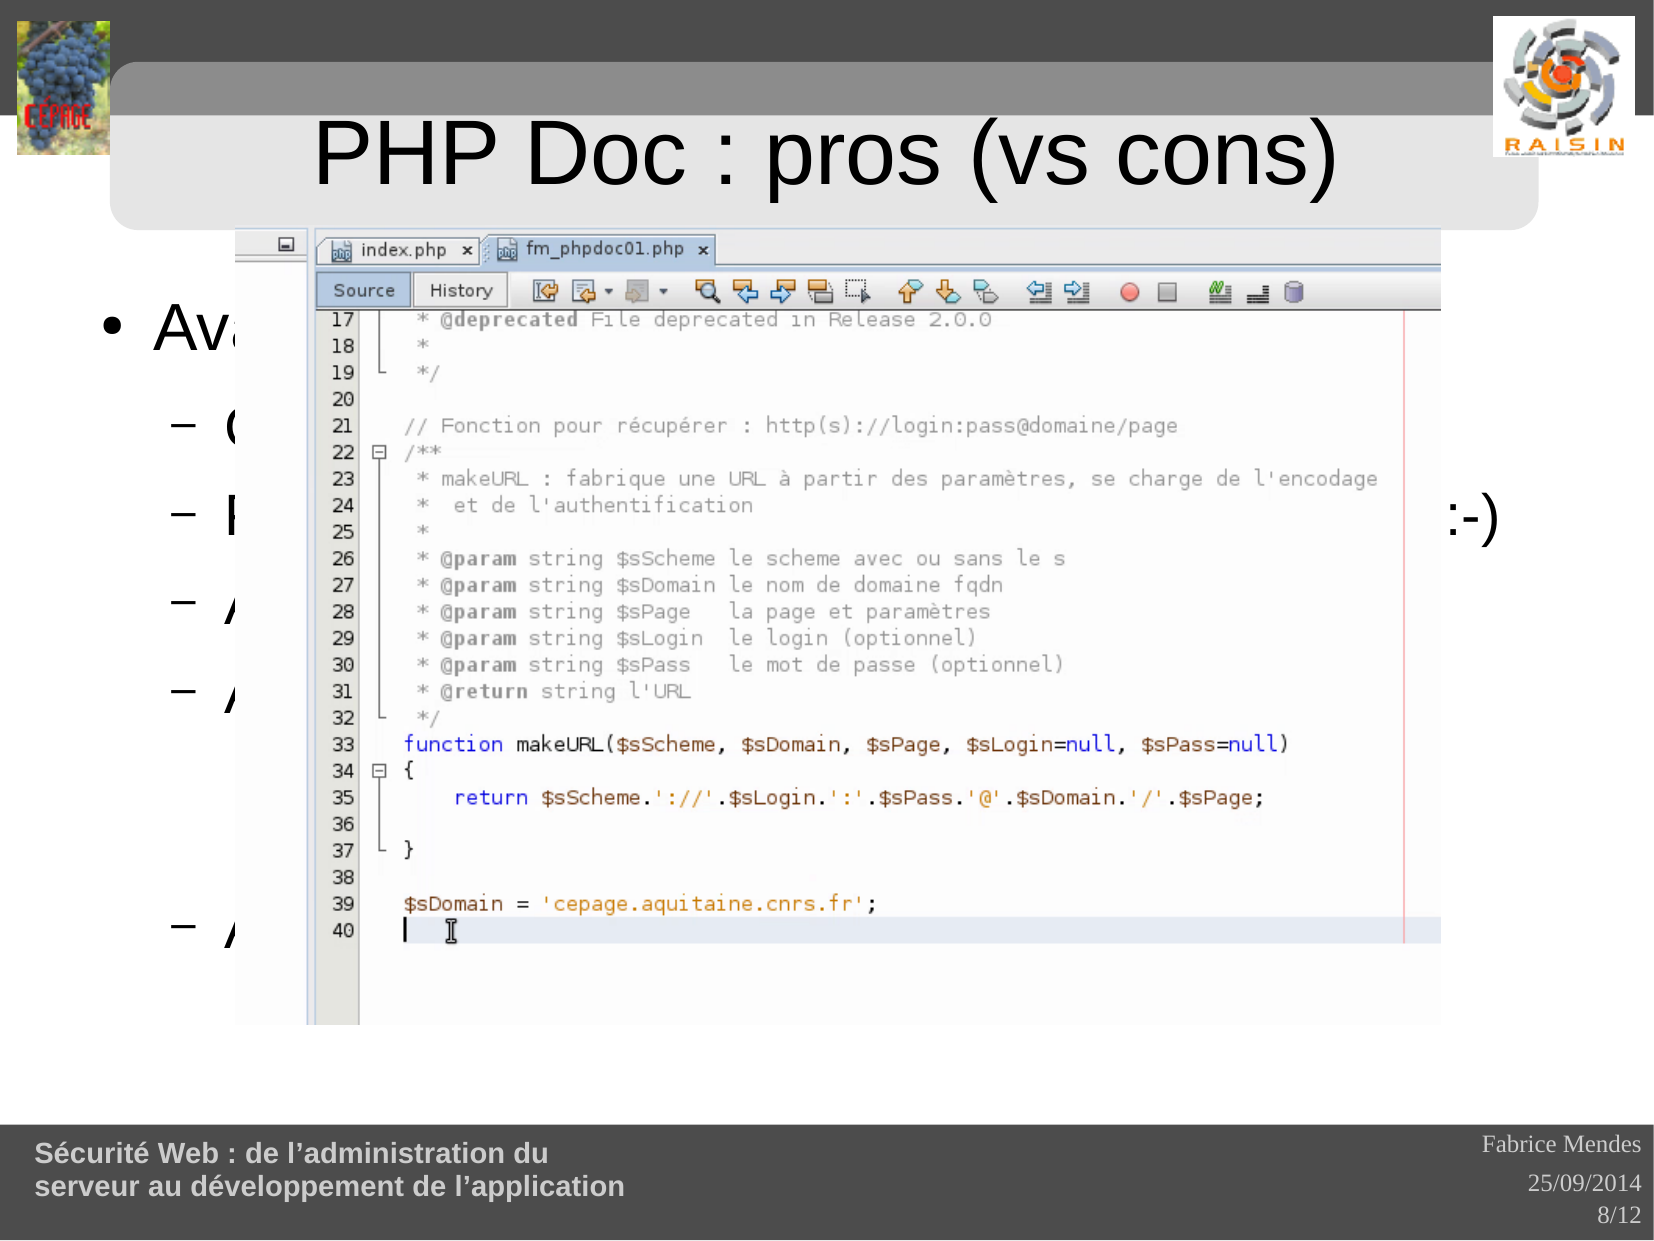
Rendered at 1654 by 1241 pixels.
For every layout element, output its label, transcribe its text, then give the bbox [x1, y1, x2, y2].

list Avantages : Cela oblige à réfléchir aux signatures Permet d'avoir de (bons) indicateurs de qualité :-) Aide externe pour découvrir le projet Aide interne (démo sur php implode et custom) C'est quoi donc cette fonction ? Au fait comment on s'en sert ? Aide pour d'autres outils [82, 290, 234, 1010]
picture [1493, 16, 1635, 157]
list Avantages : Cela oblige à réfléchir aux signatures Permet d'avoir de (bons) indicateurs de qualité :-) Aide externe pour découvrir le projet Aide interne (démo sur php implode et custom) C'est quoi donc cette fonction ? Au fait comment on s'en sert ? Aide pour d'autres outils [1441, 290, 1571, 1010]
title PHP Doc : pros (vs cons) [82, 49, 1571, 257]
picture [17, 21, 110, 155]
text_box [234, 225, 1441, 1025]
